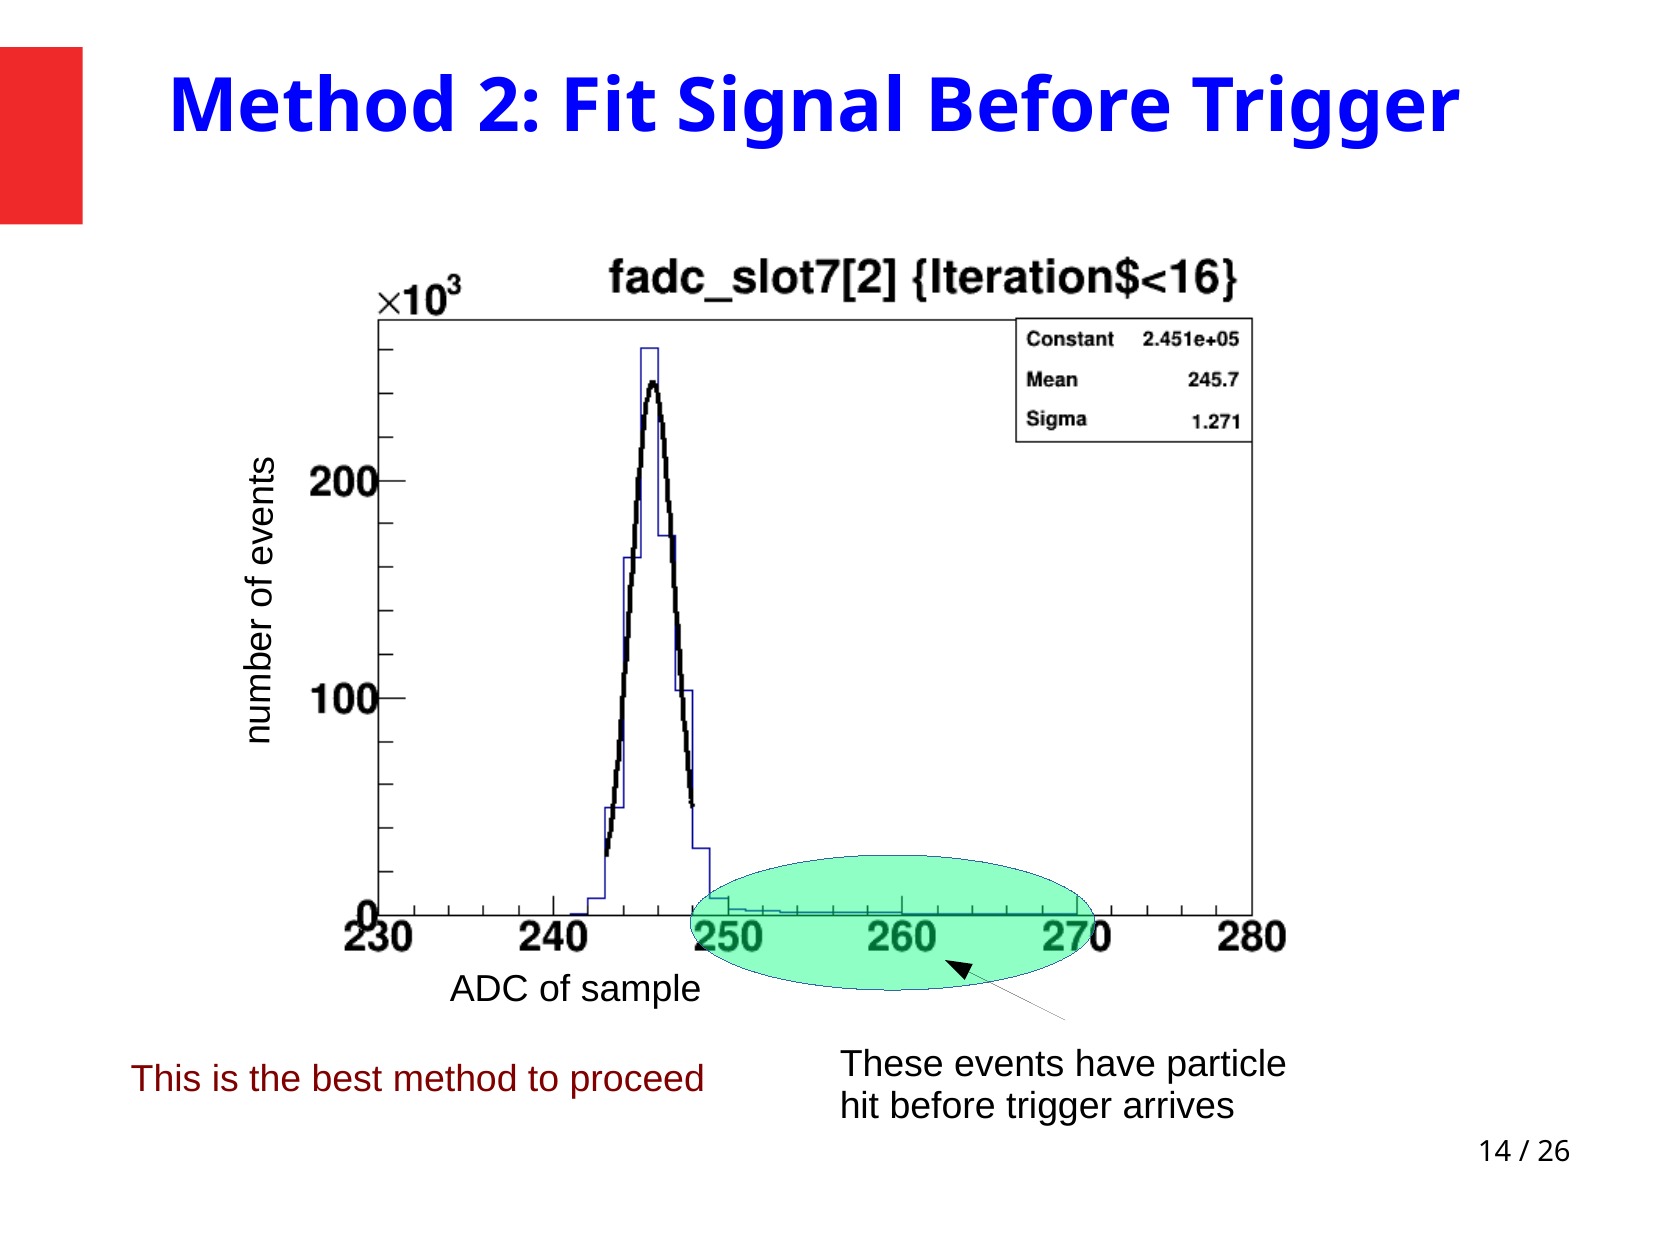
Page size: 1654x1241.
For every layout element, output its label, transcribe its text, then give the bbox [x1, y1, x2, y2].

picture [901, 983, 1004, 991]
text_box ADC of sample [435, 960, 721, 1017]
text_box These events have particle hit before trigger arrives [825, 1035, 1306, 1133]
text_box This is the best method to proceed [115, 1050, 721, 1107]
text_box number of events [227, 369, 290, 761]
title Method 2: Fit Signal Before Trigger [88, 51, 1542, 154]
picture [270, 246, 1361, 991]
text_box [690, 855, 1096, 991]
